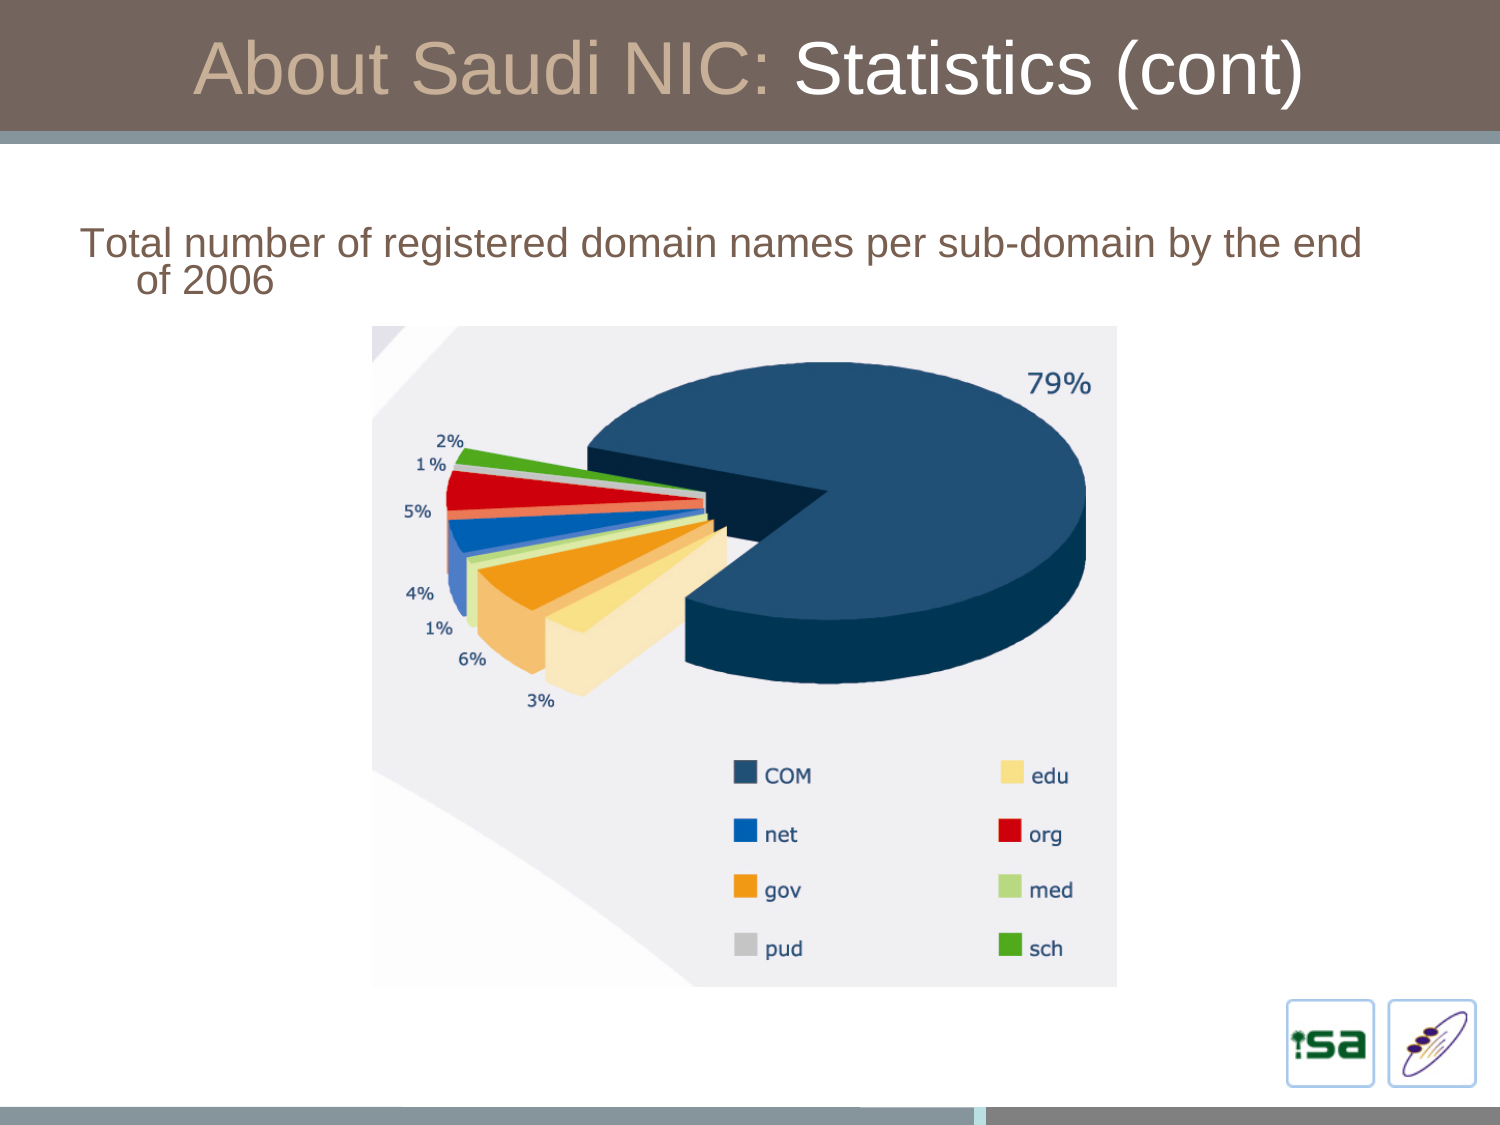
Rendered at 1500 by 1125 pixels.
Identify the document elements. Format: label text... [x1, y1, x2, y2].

list Total number of registered domain names per sub-domain by the end of 2006 [64, 219, 1415, 327]
picture [1286, 999, 1477, 1088]
text_box About Saudi NIC: Statistics (cont) [0, 0, 1500, 131]
picture [372, 326, 1117, 987]
